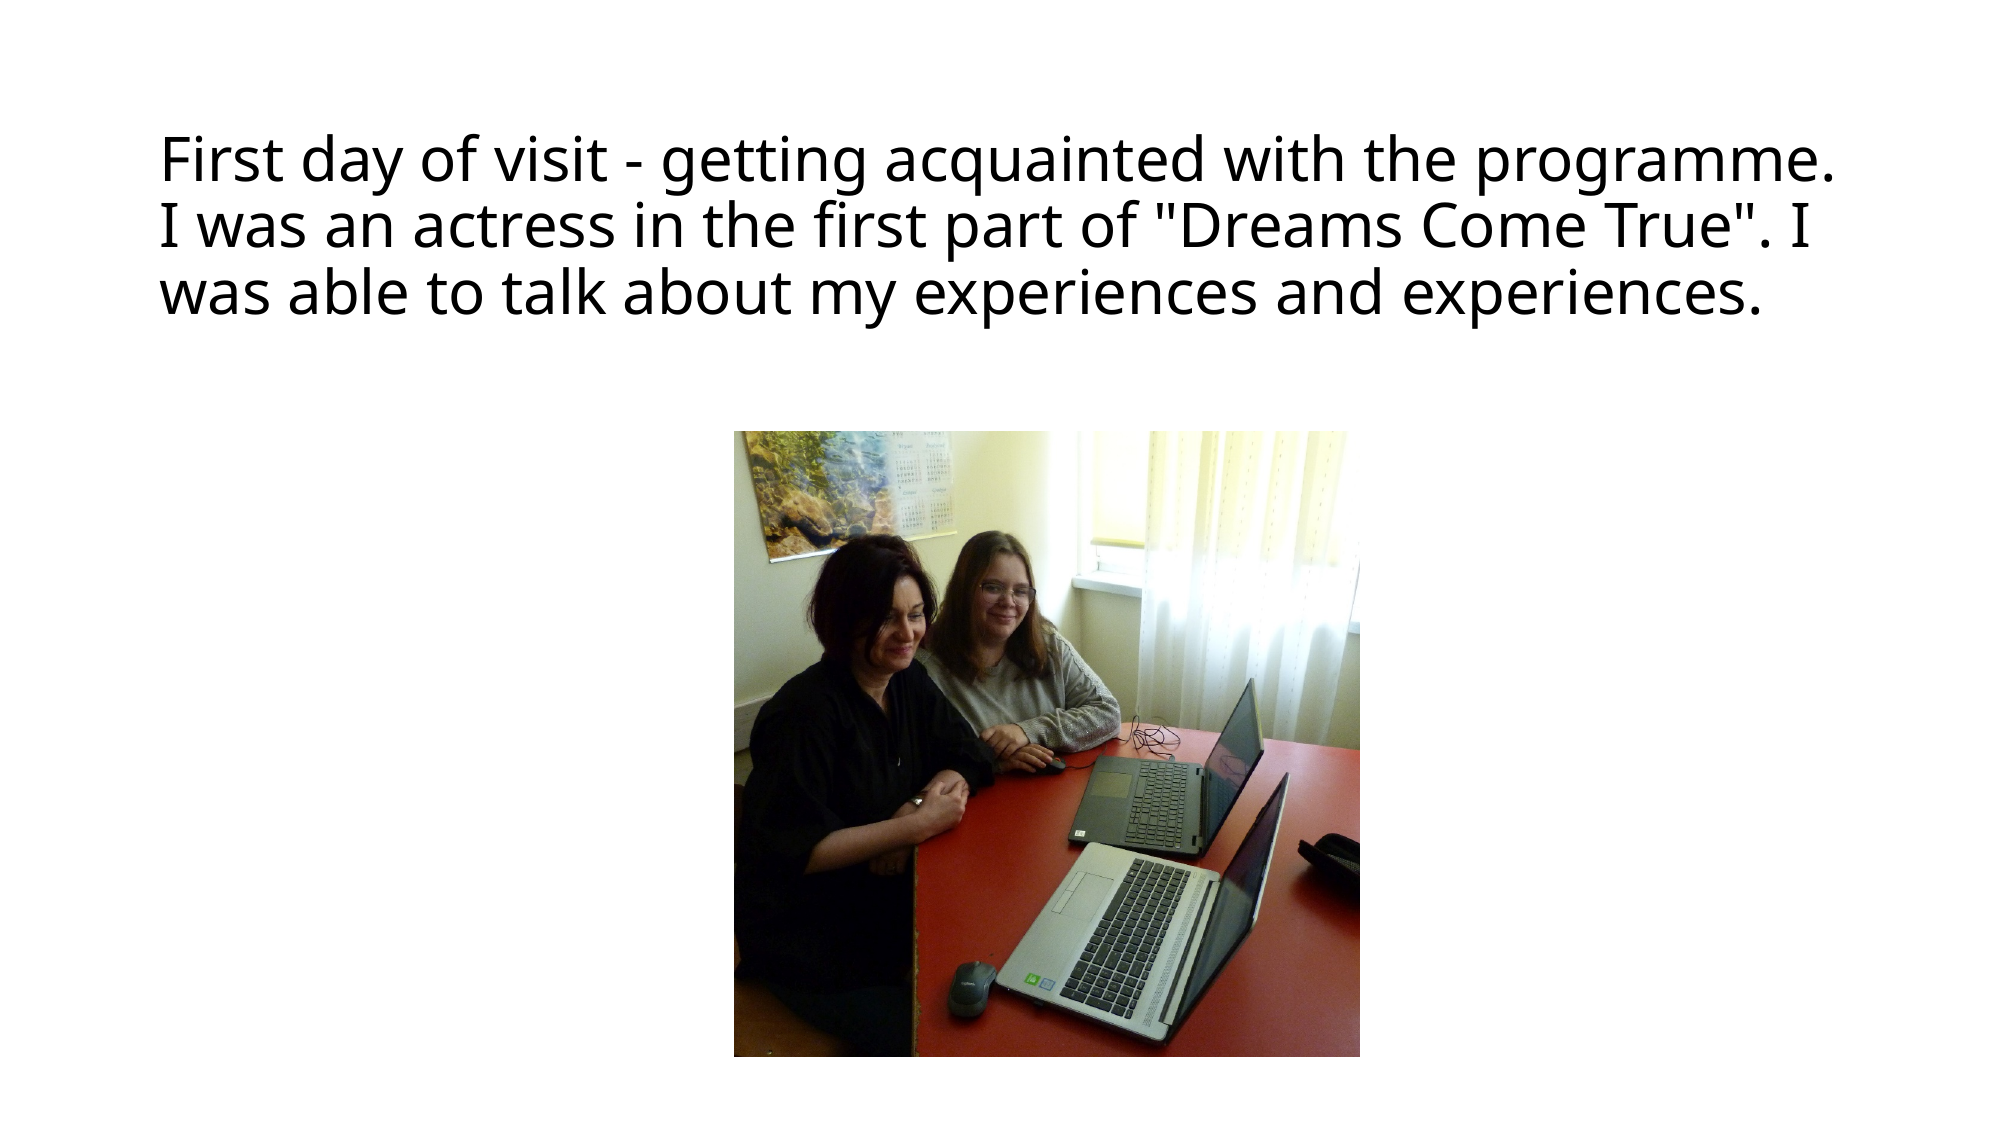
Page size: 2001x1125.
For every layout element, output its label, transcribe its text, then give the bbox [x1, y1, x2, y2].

picture [734, 431, 1360, 1057]
title First day of visit - getting acquainted with the programme. I was an actress in the first part of "Dreams Come True". I was able to talk about my experiences and experiences. [144, 118, 1870, 337]
